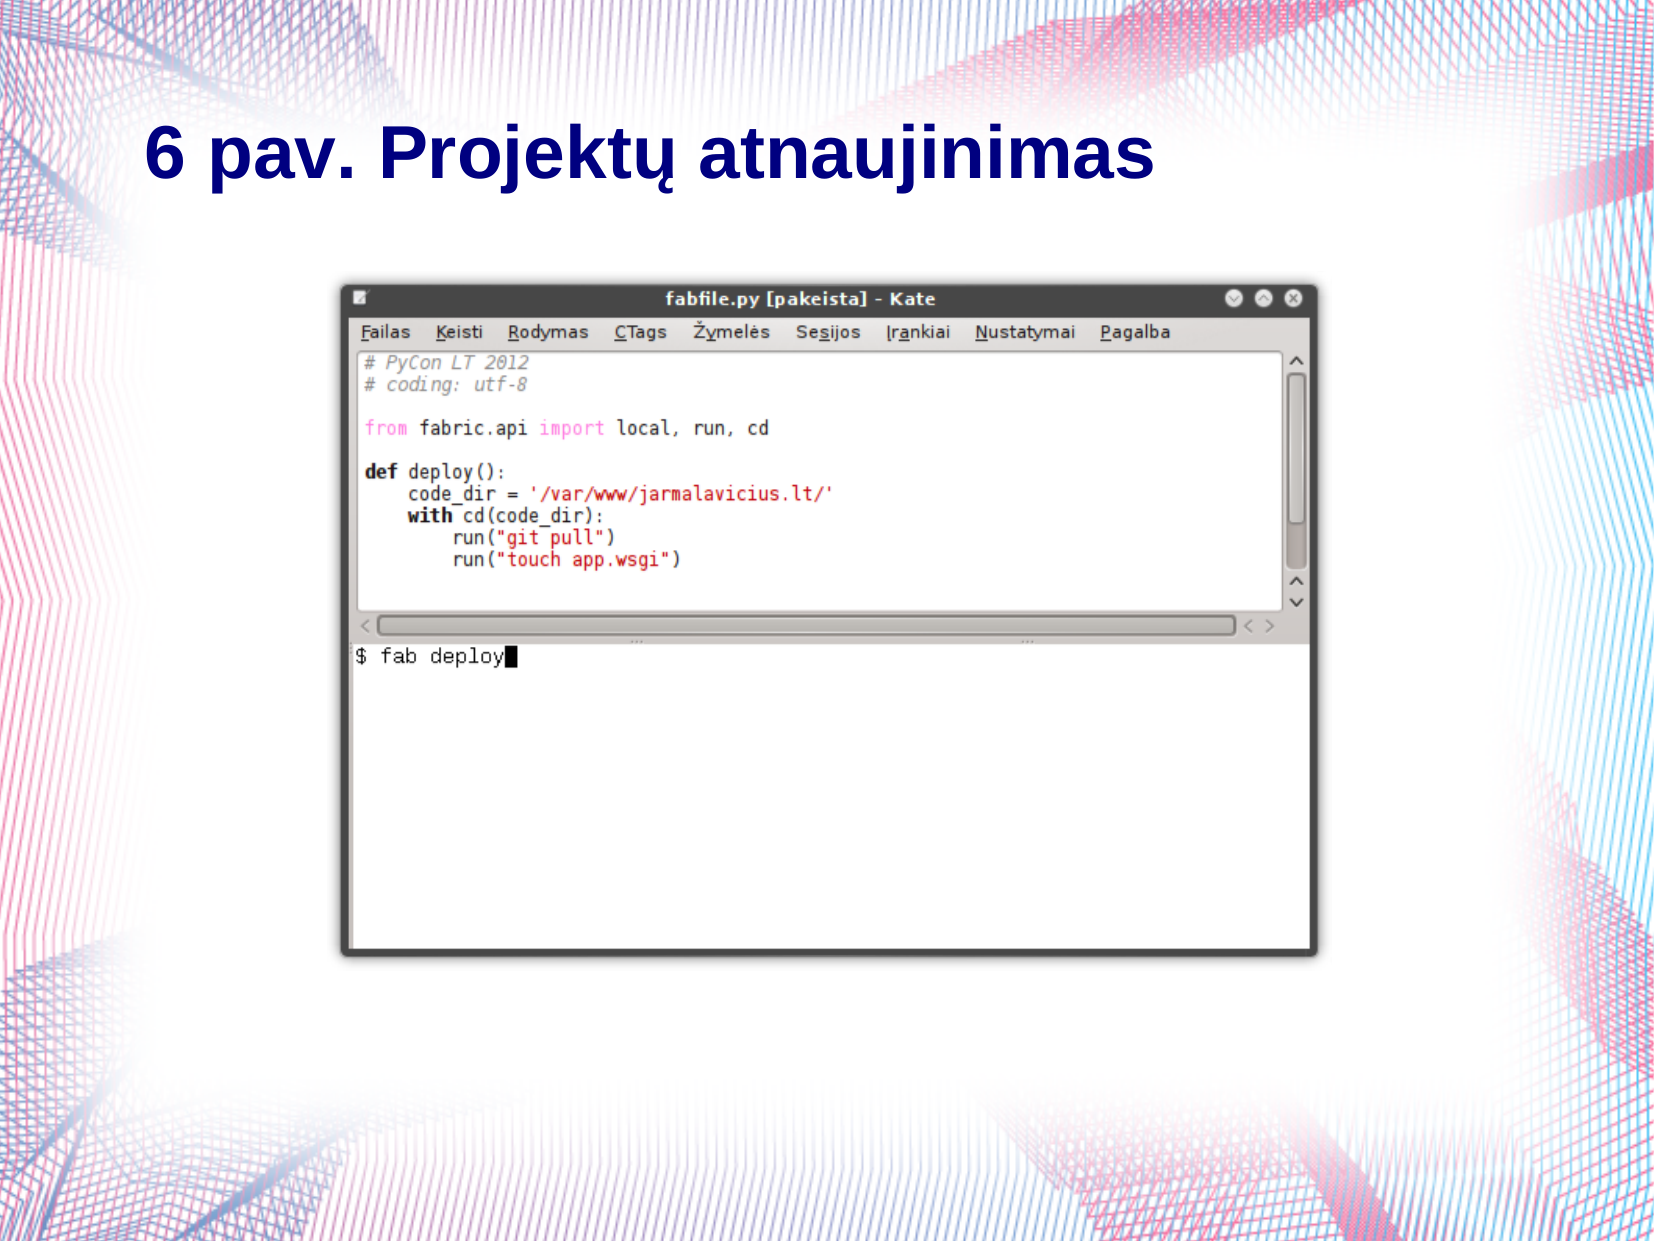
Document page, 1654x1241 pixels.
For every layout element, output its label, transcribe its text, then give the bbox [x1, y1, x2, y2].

picture [0, 0, 1654, 1241]
title 6 pav. Projektų atnaujinimas [82, 49, 1571, 257]
